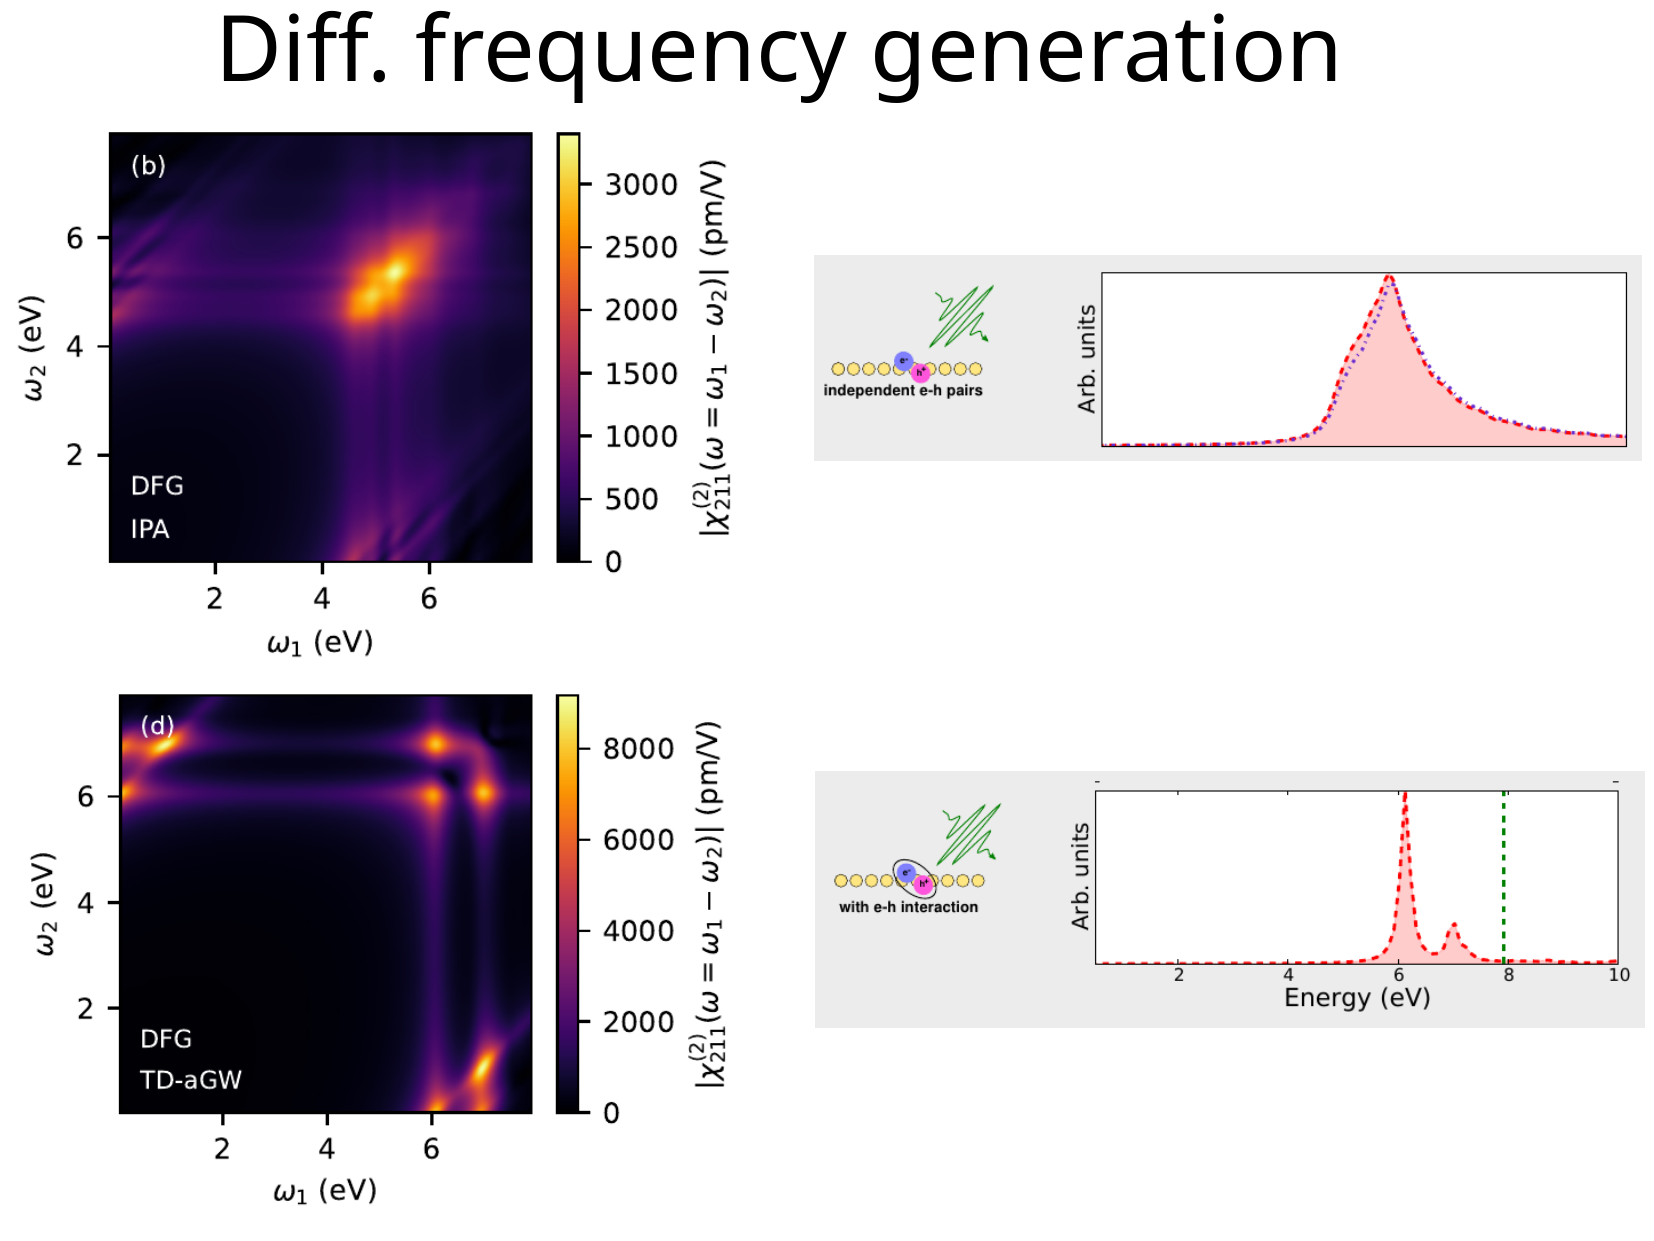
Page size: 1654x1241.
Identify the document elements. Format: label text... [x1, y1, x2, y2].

picture [815, 771, 1645, 1028]
text_box Diff. frequency generation (hBN) [200, 0, 1595, 130]
picture [814, 255, 1642, 461]
picture [11, 106, 781, 1233]
